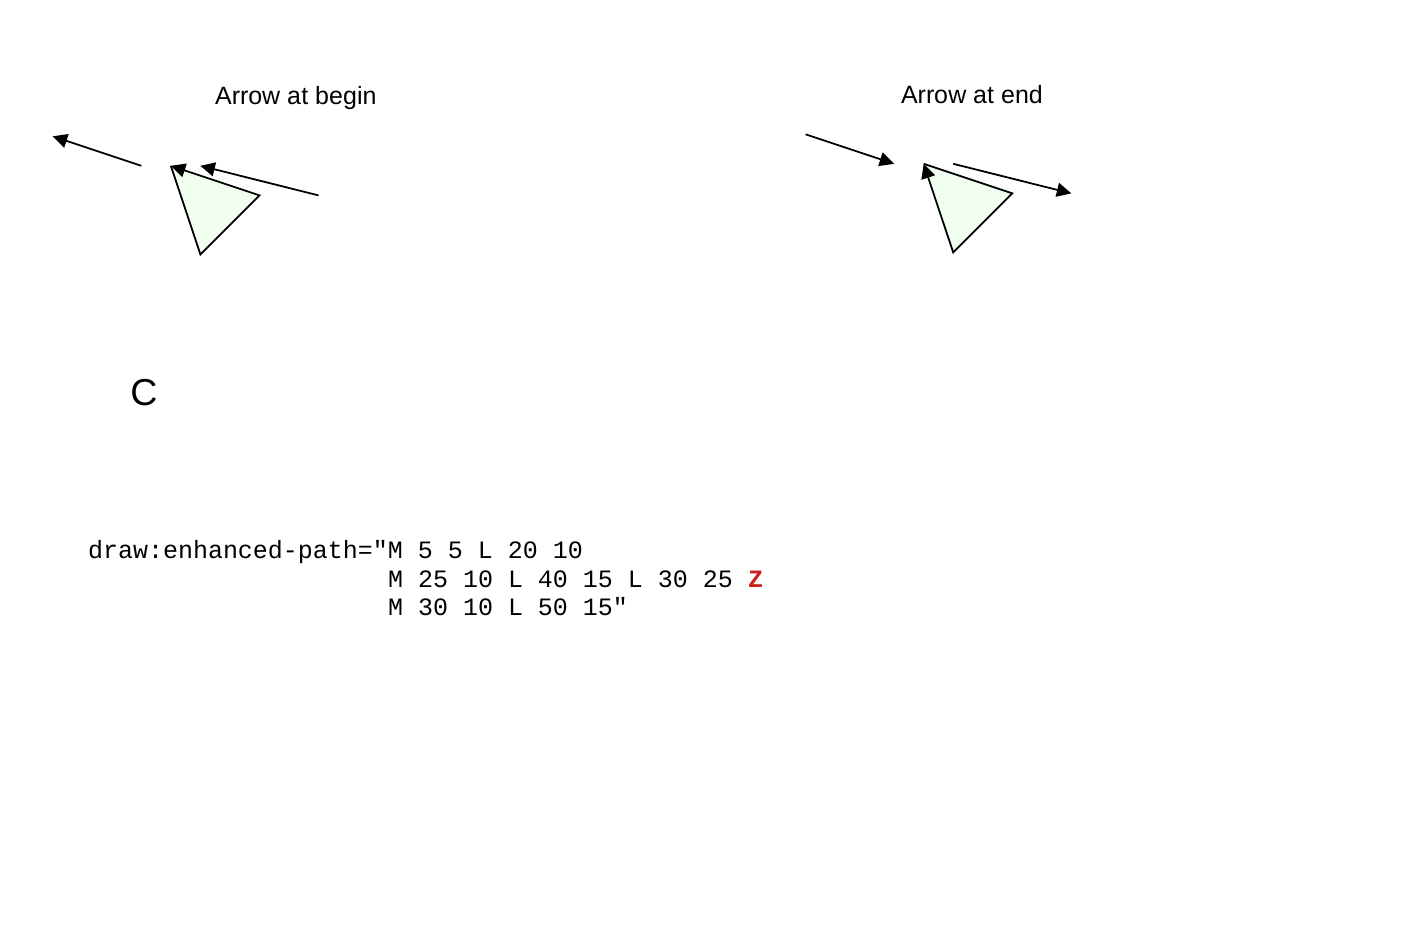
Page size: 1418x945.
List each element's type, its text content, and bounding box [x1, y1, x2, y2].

text_box [805, 134, 895, 164]
text_box C [115, 364, 173, 421]
text_box [200, 165, 319, 196]
text_box Arrow at end [886, 62, 1069, 119]
text_box [170, 165, 260, 255]
text_box Arrow at begin [200, 63, 403, 120]
text_box [52, 136, 142, 166]
text_box draw:enhanced-path="M 5 5 L 20 10 M 25 10 L 40 15 L 30 25 Z M 30 10 L 50 15" [73, 530, 819, 658]
text_box [953, 163, 1072, 194]
text_box [923, 163, 1013, 253]
